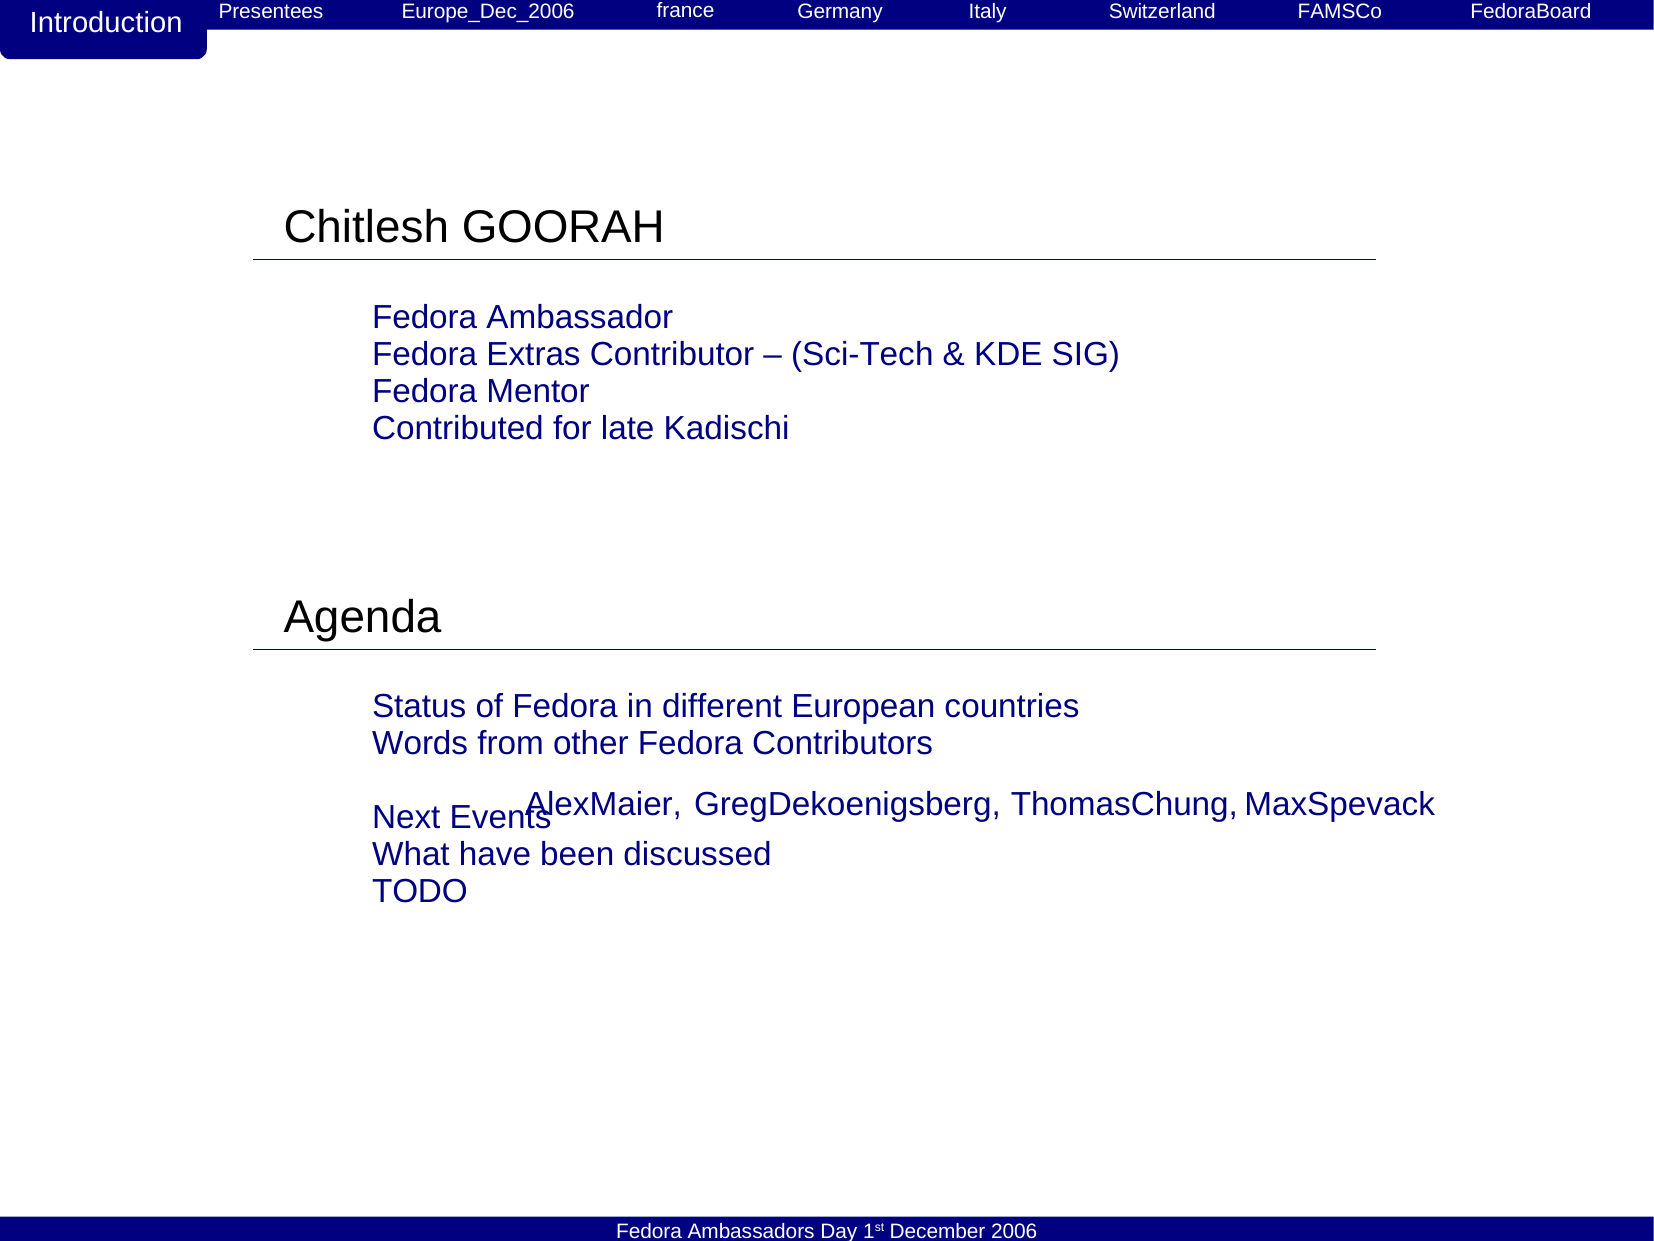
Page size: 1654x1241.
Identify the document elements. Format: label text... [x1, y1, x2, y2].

text_box Fedora Ambassador Fedora Extras Contributor – (Sci-Tech & KDE SIG) Fedora Mentor Contributed for late Kadischi [372, 298, 1151, 497]
text_box Chitlesh GOORAH [283, 200, 666, 259]
text_box Agenda [283, 590, 442, 649]
text_box MaxSpevack [1128, 785, 1495, 836]
text_box Introduction [29, 5, 180, 50]
text_box ThomasChung, [904, 785, 1128, 836]
text_box Agenda [283, 650, 442, 659]
text_box GregDekoenigsberg, [587, 785, 904, 836]
text_box AlexMaier, [418, 785, 587, 836]
text_box Chitlesh GOORAH [283, 260, 666, 269]
text_box [0, 0, 207, 60]
text_box Status of Fedora in different European countries Words from other Fedora Contributors Next Events What have been discussed TODO [372, 687, 1111, 985]
